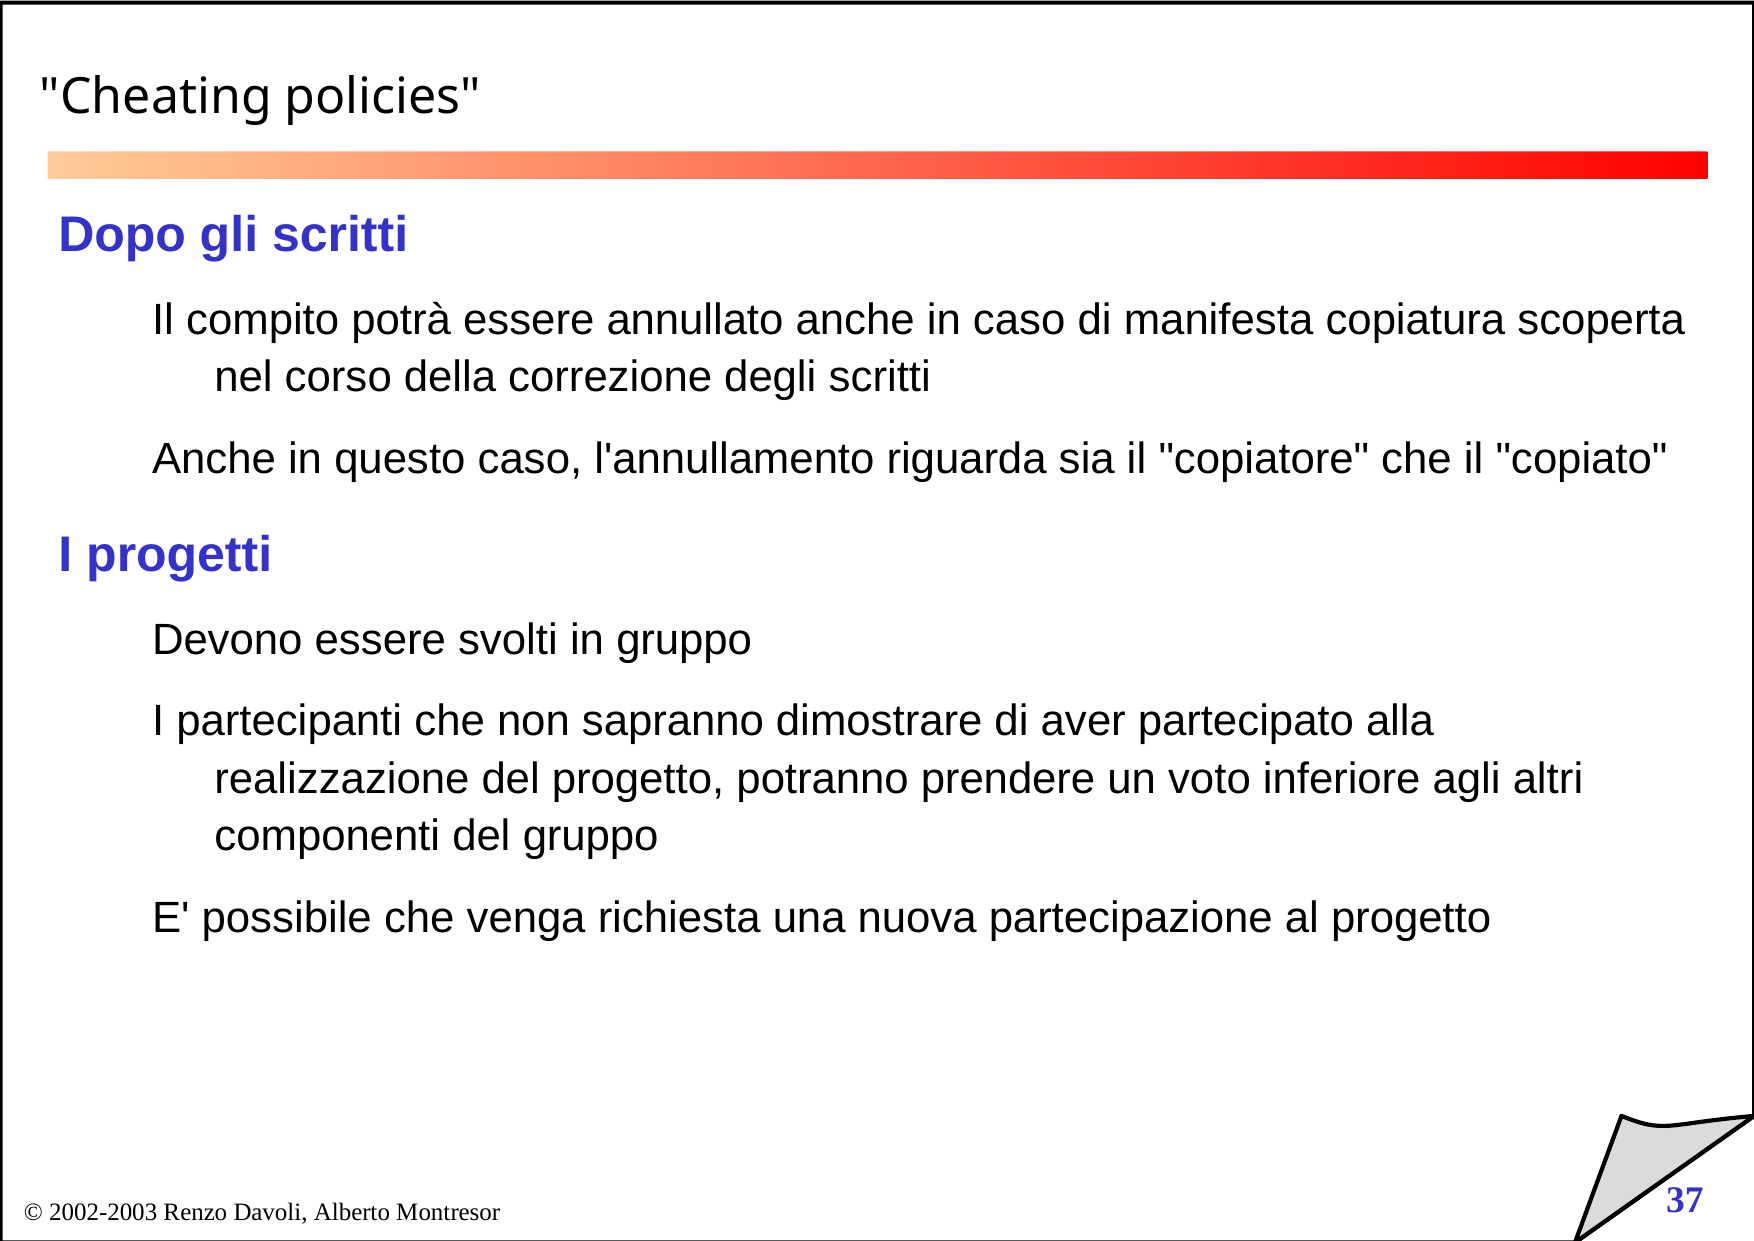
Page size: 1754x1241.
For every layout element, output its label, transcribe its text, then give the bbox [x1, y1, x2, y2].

title "Cheating policies" [40, 48, 1714, 144]
list Dopo gli scritti Il compito potrà essere annullato anche in caso di manifesta copiatura scoperta nel corso della correzione degli scritti Anche in questo caso, l'annullamento riguarda sia il "copiatore" che il "copiato" I progetti Devono essere svolti in gruppo I partecipanti che non sapranno dimostrare di aver partecipato alla realizzazione del progetto, potranno prendere un voto inferiore agli altri componenti del gruppo E' possibile che venga richiesta una nuova partecipazione al progetto [58, 206, 1696, 1005]
